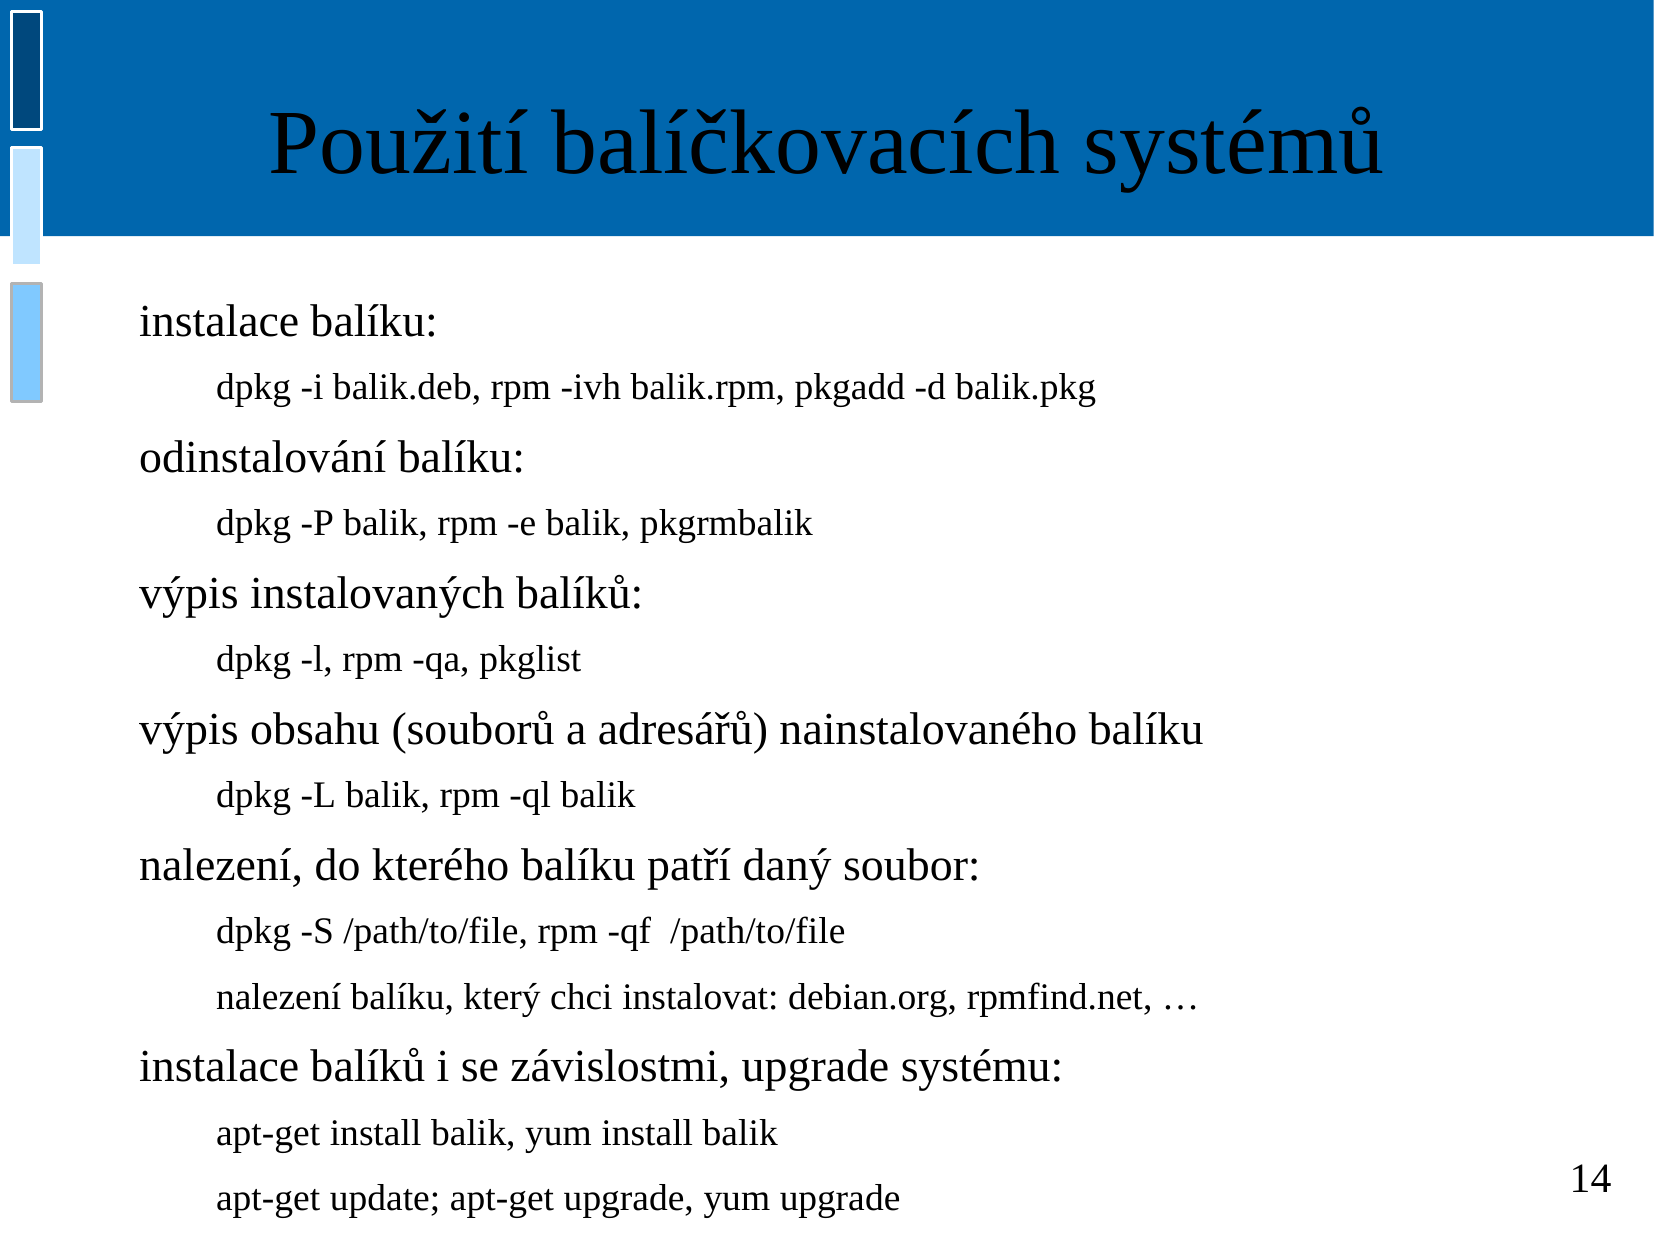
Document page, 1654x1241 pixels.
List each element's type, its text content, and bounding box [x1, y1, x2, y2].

list instalace balíku: dpkg -i balik.deb, rpm -ivh balik.rpm, pkgadd -d balik.pkg odinstalování balíku: dpkg -P balik, rpm -e balik, pkgrmbalik výpis instalovaných balíků: dpkg -l, rpm -qa, pkglist výpis obsahu (souborů a adresářů) nainstalovaného balíku dpkg -L balik, rpm -ql balik nalezení, do kterého balíku patří daný soubor: dpkg -S /path/to/file, rpm -qf /path/to/file nalezení balíku, který chci instalovat: debian.org, rpmfind.net, … instalace balíků i se závislostmi, upgrade systému: apt-get install balik, yum install balik apt-get update; apt-get upgrade, yum upgrade [121, 295, 1534, 1219]
title Použití balíčkovacích systémů [121, 49, 1534, 237]
